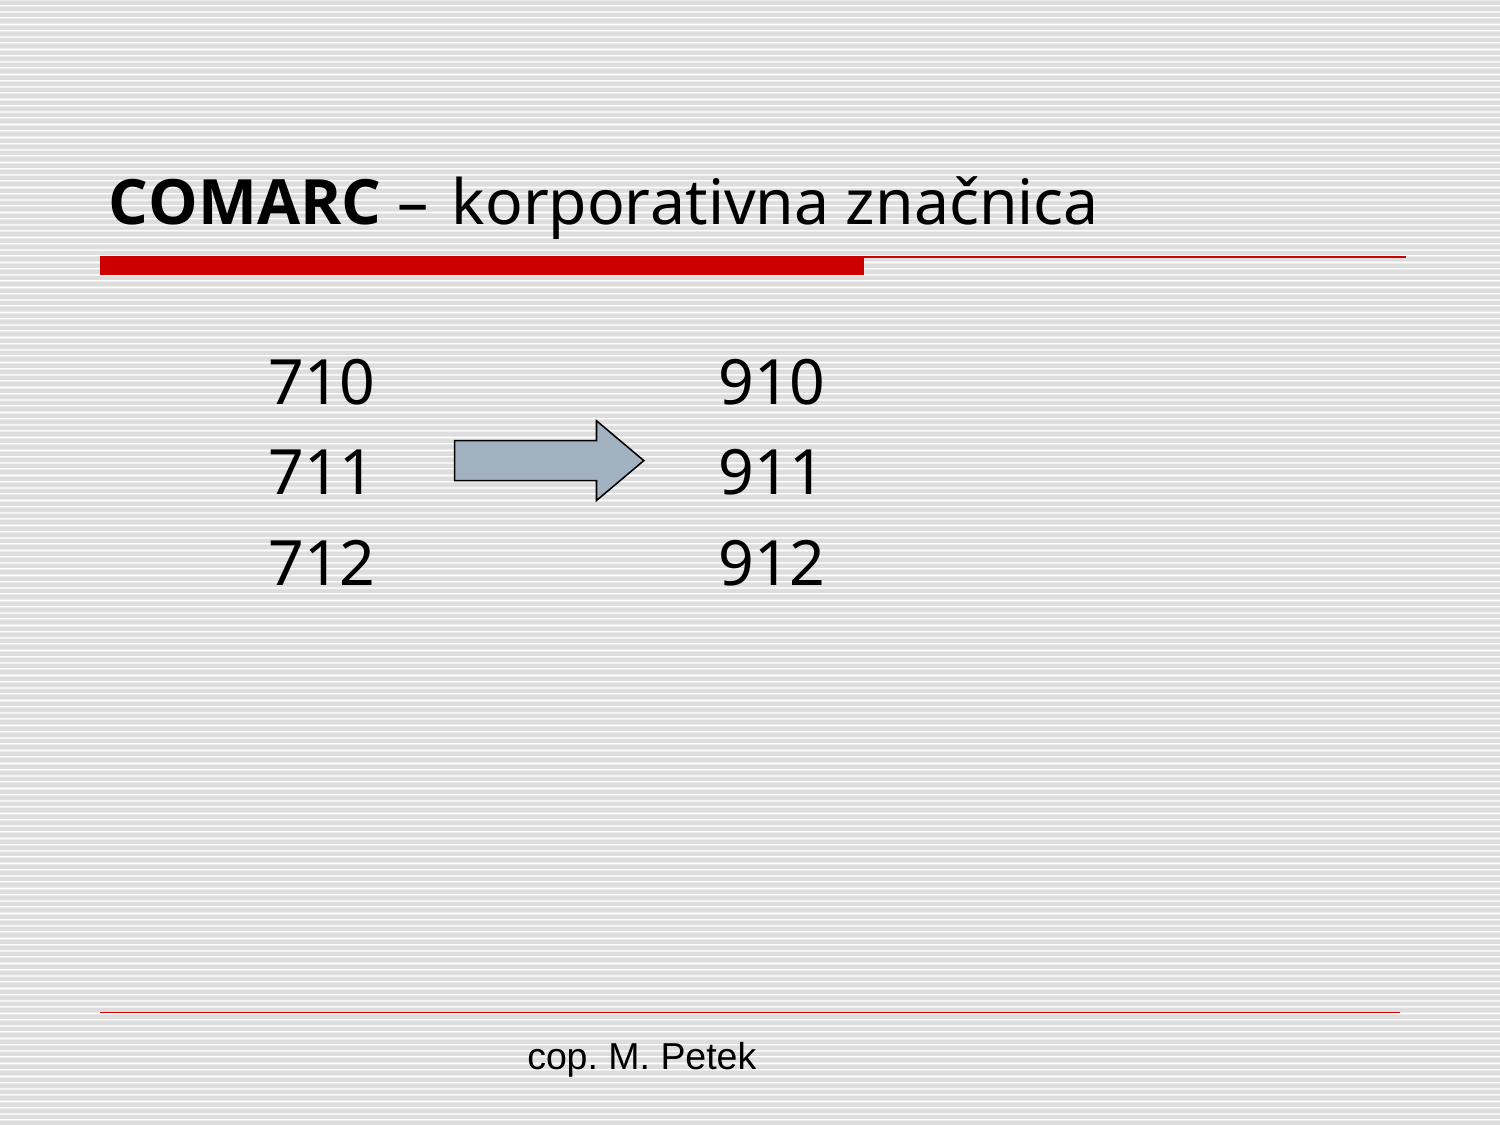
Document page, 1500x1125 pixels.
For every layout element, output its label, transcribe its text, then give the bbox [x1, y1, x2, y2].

text_box [454, 420, 644, 501]
picture [0, 0, 1500, 1125]
title COMARC – korporativna značnica [94, 49, 1407, 250]
list 710 910 711 911 712 912 [253, 243, 1402, 987]
